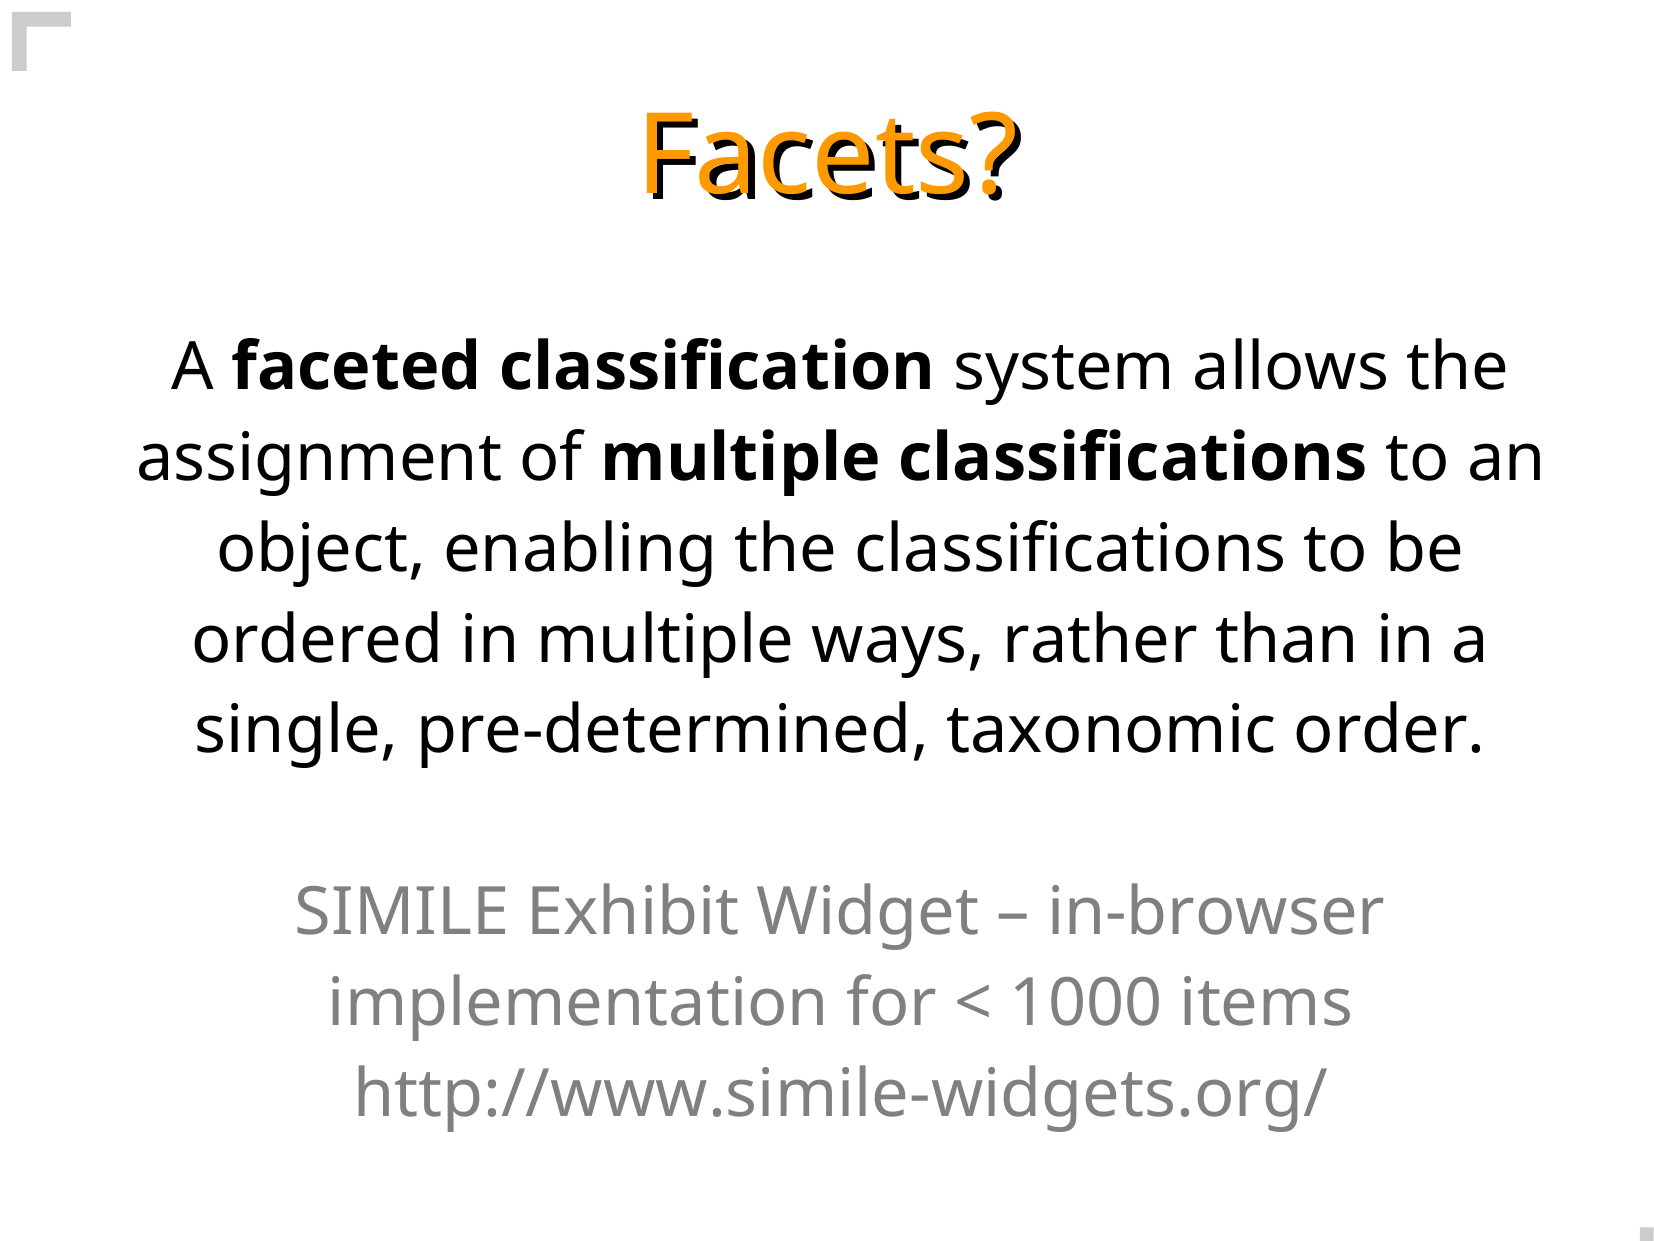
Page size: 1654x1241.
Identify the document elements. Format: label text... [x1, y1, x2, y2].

title Facets? [121, 46, 1534, 254]
subtitle A faceted classification system allows the assignment of multiple classifications to an object, enabling the classifications to be ordered in multiple ways, rather than in a single, pre-determined, taxonomic order. SIMILE Exhibit Widget – in-browser implementation for < 1000 items http://www.simile-widgets.org/ [121, 322, 1561, 1132]
